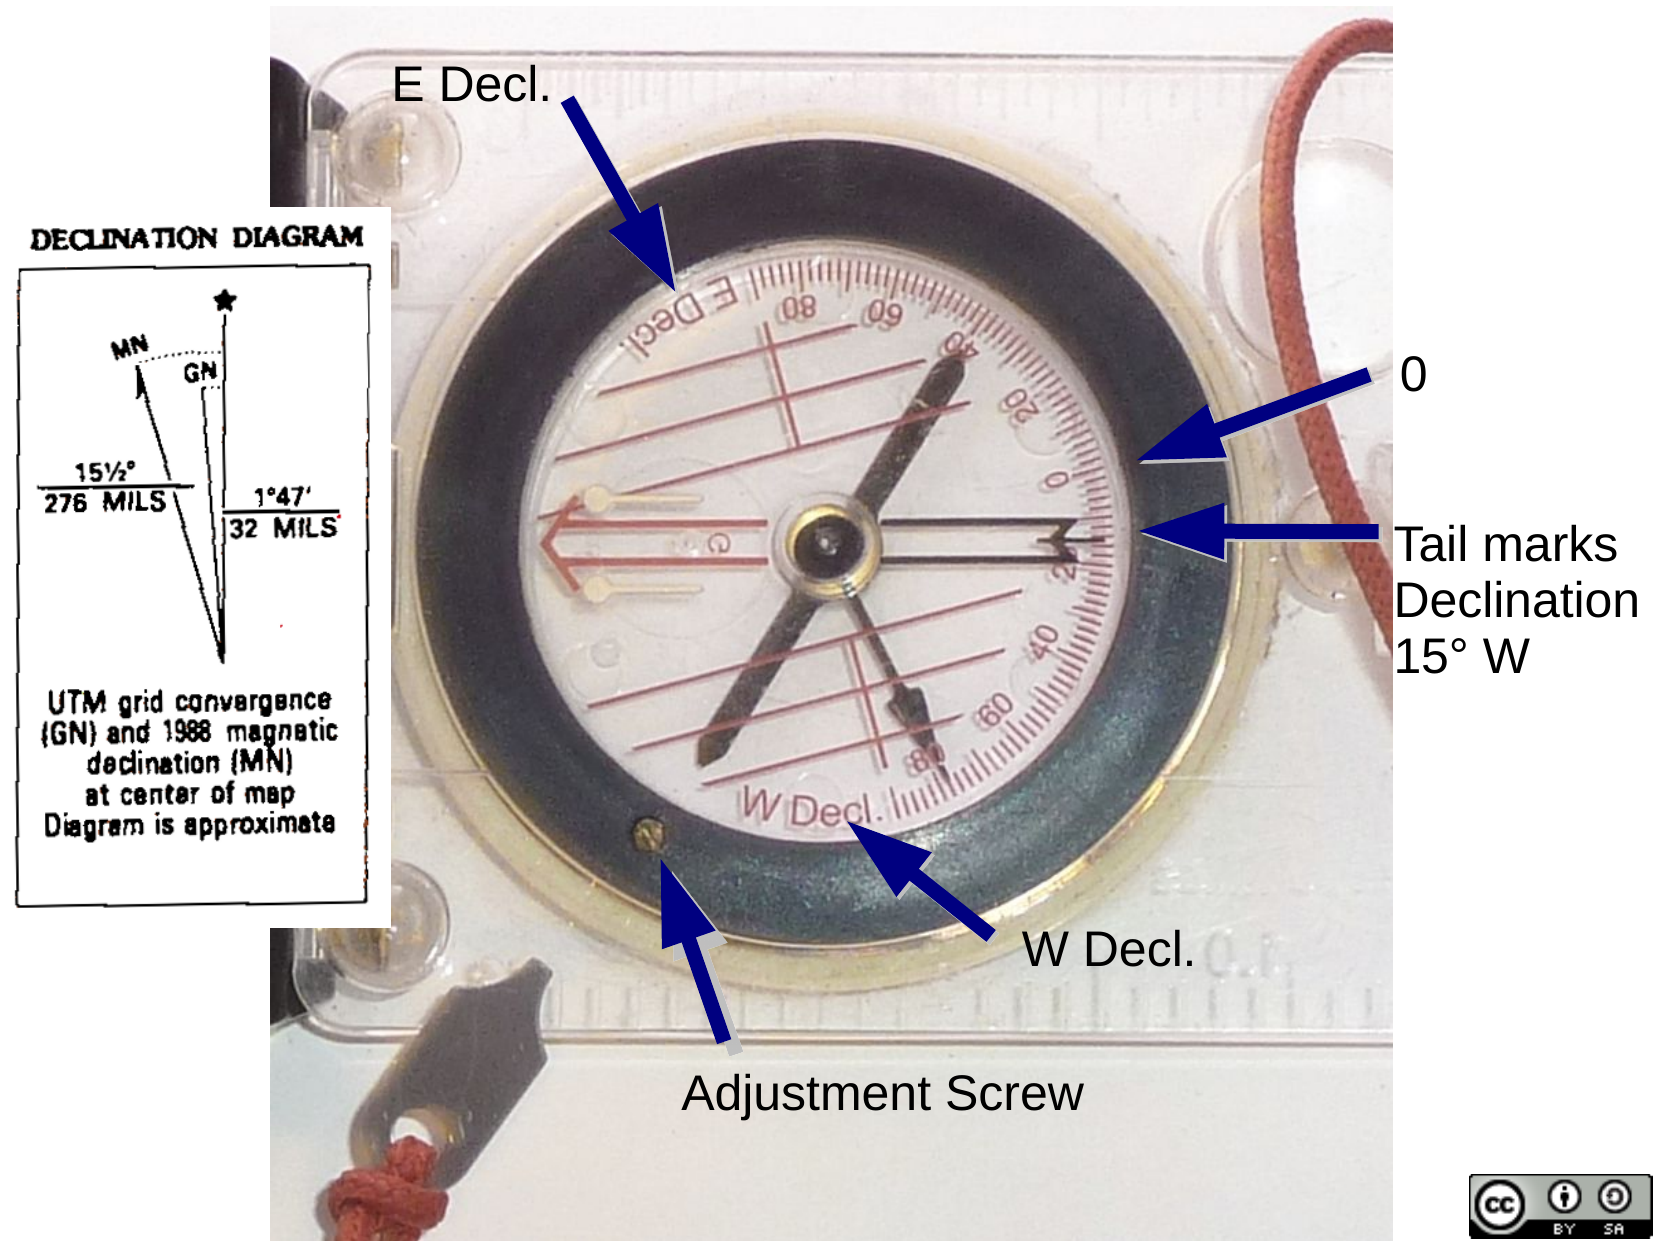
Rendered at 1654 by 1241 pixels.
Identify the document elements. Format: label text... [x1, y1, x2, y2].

picture [0, 6, 1393, 1241]
picture [1469, 1174, 1653, 1239]
text_box Tail marks Declination 15° W [1378, 509, 1654, 692]
text_box Adjustment Screw [666, 1057, 1100, 1129]
text_box W Decl. [1007, 913, 1212, 985]
text_box E Decl. [376, 48, 568, 120]
text_box 0 [1385, 338, 1443, 410]
